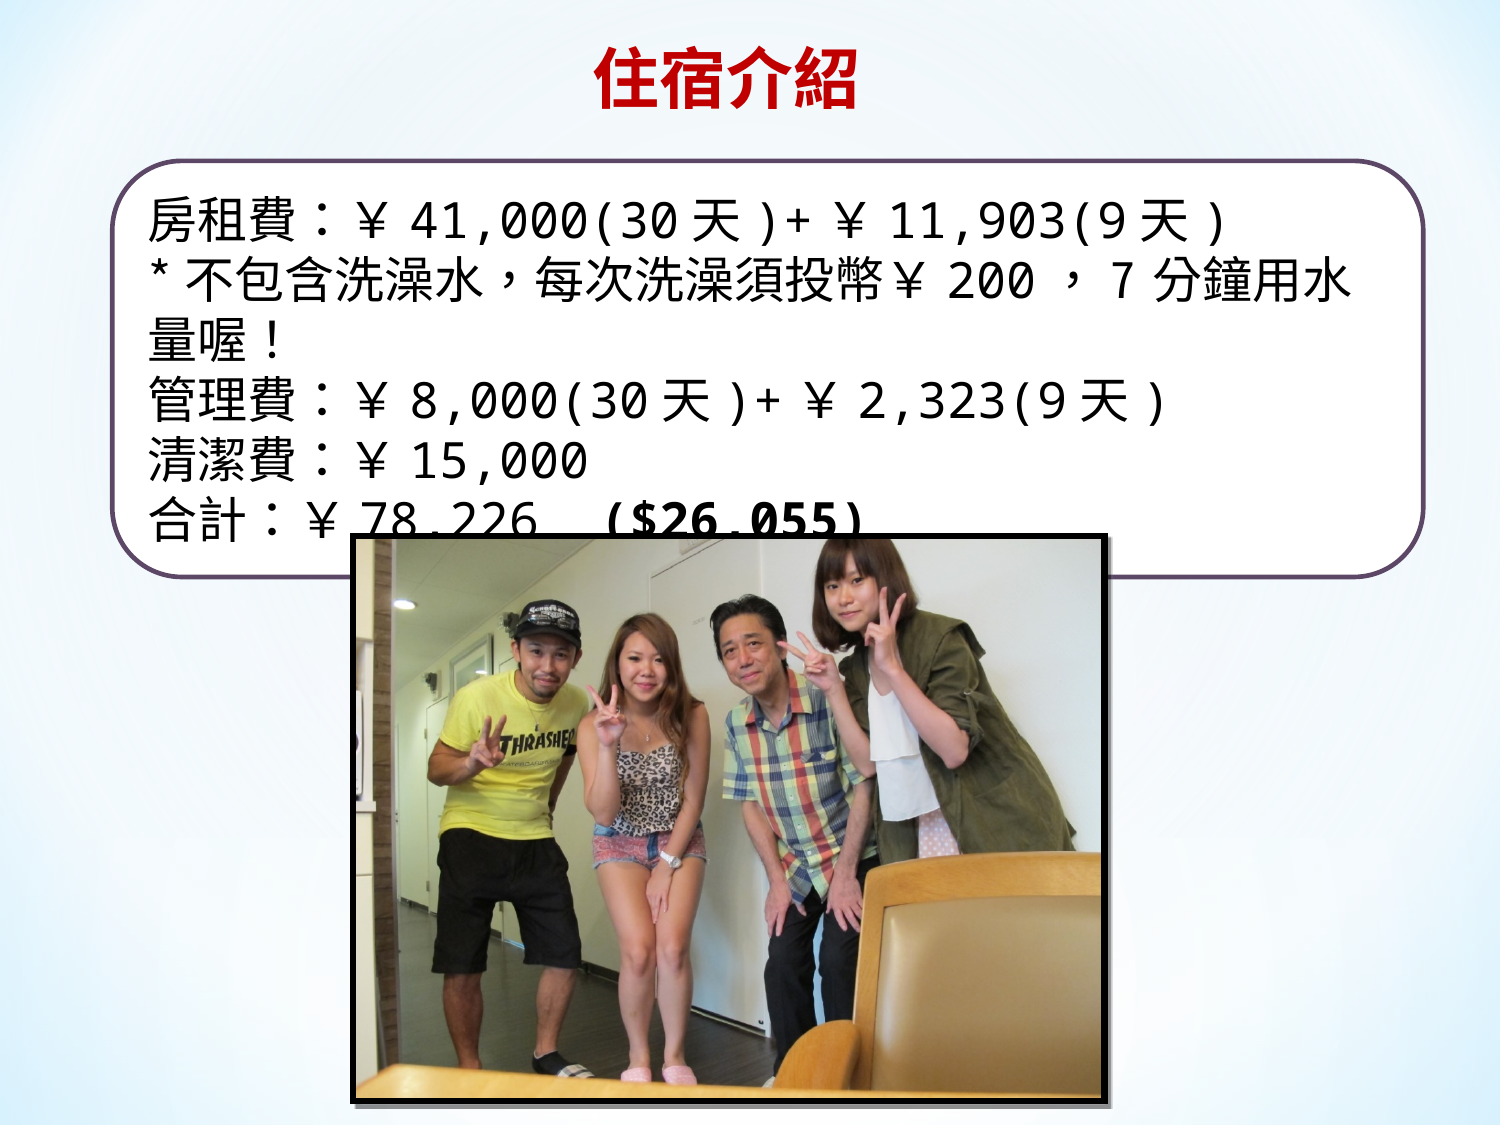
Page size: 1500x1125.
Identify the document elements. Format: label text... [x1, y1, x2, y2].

picture [0, 0, 1500, 1125]
text_box 房租費：￥41,000(30天)+￥11,903(9天) *不包含洗澡水，每次洗澡須投幣￥200，7分鐘用水量喔！ 管理費：￥8,000(30天)+￥2,323(9天) 清潔費：￥15,000 合計：￥78,226 ($26,055) [112, 160, 1424, 577]
text_box 住宿介紹 [236, 29, 1217, 125]
